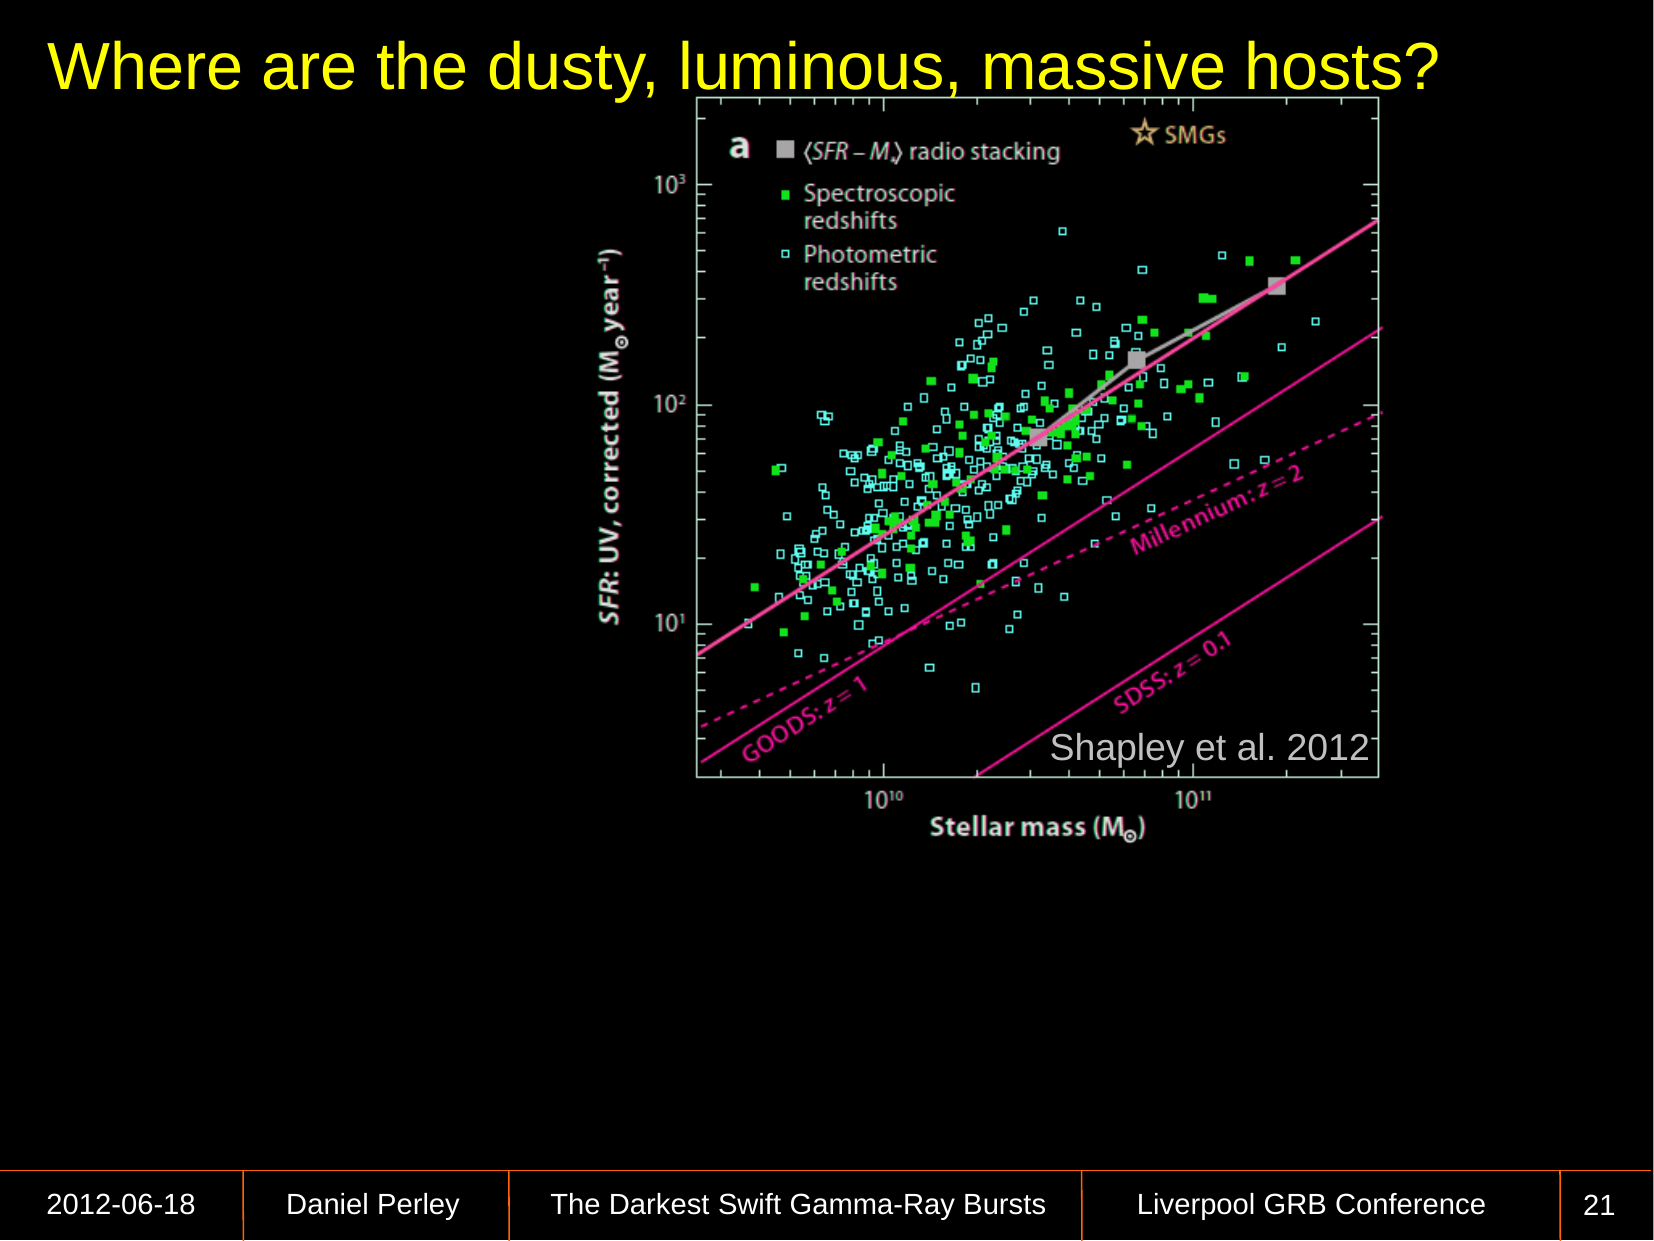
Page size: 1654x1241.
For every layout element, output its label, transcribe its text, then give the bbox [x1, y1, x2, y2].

title Where are the dusty, luminous, massive hosts? [47, 25, 1564, 107]
text_box Shapley et al. 2012 [1034, 719, 1406, 776]
picture [548, 107, 1415, 854]
